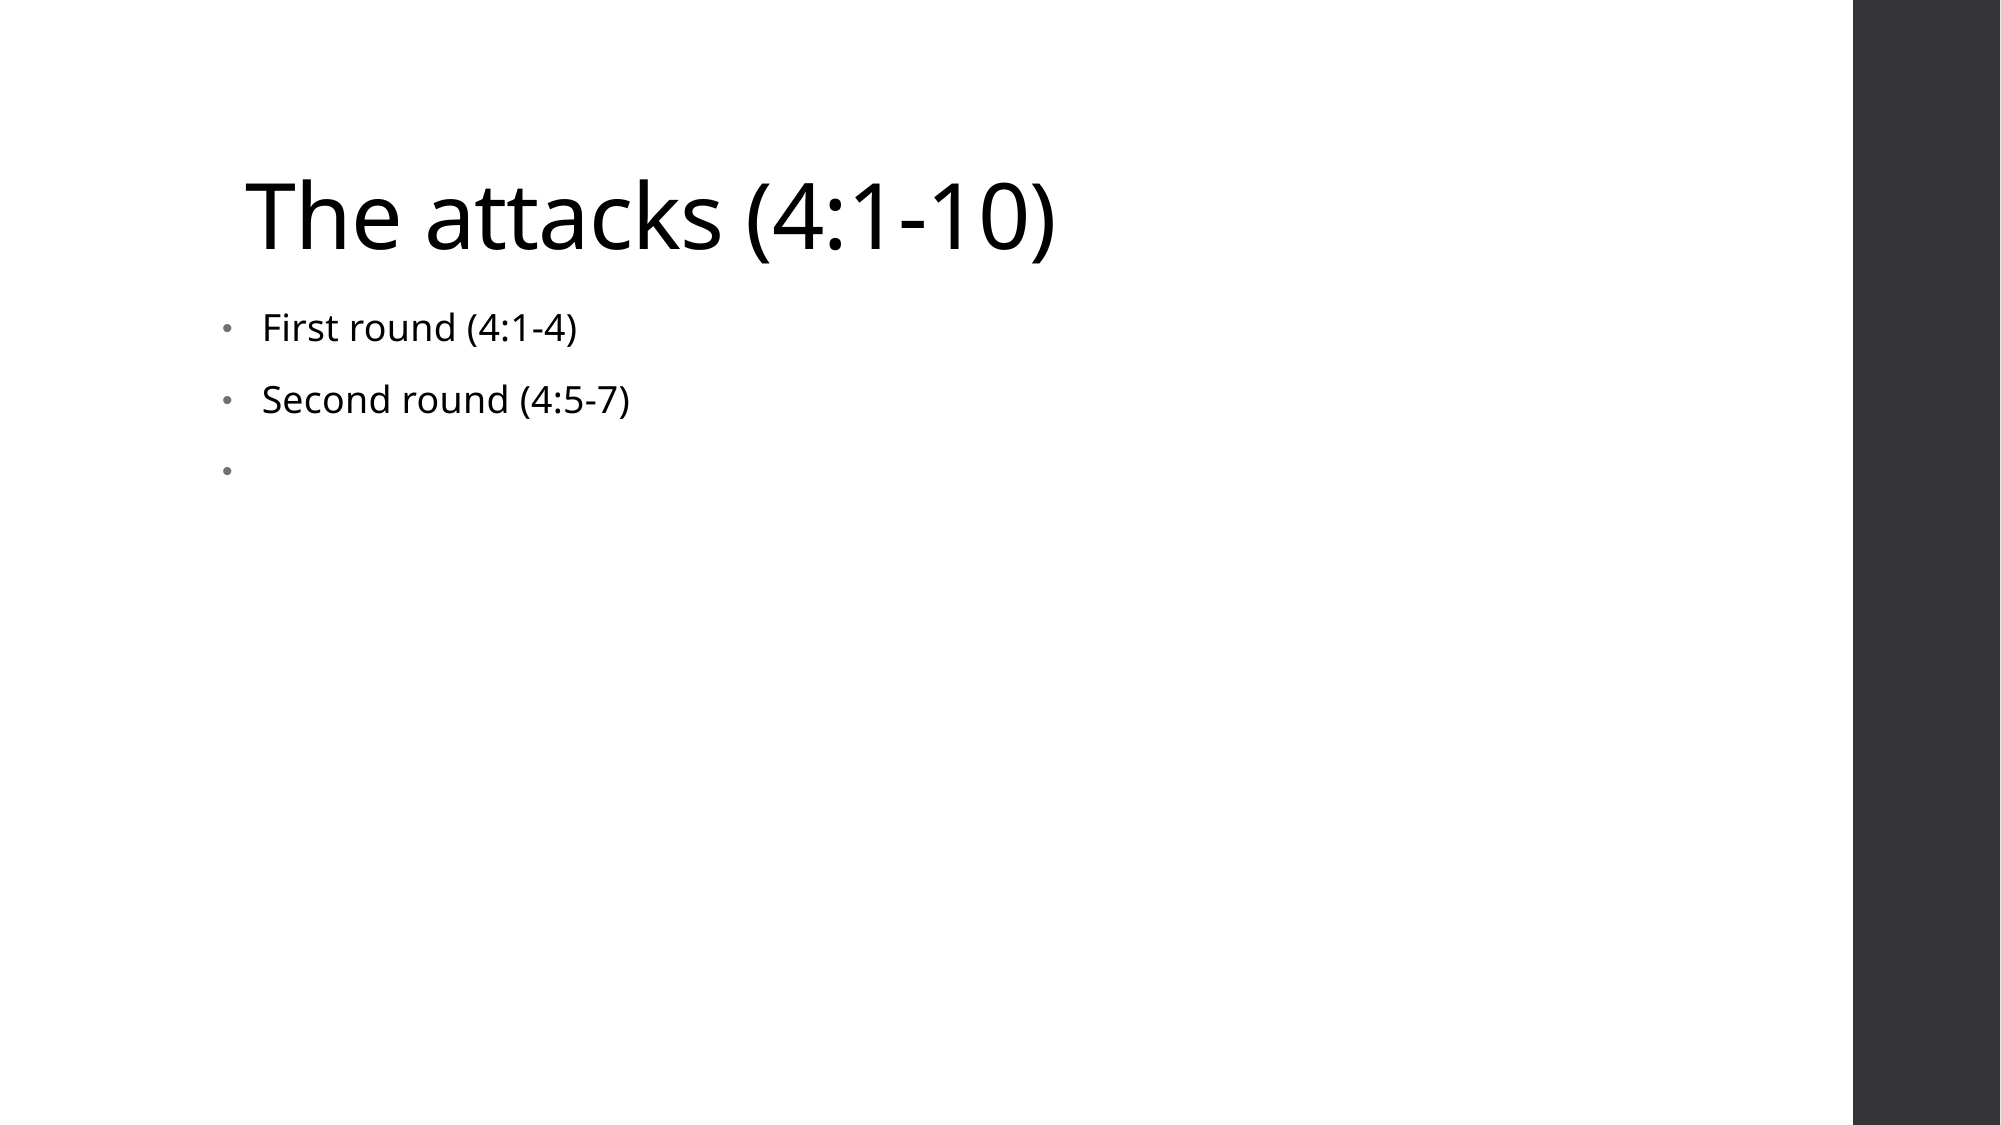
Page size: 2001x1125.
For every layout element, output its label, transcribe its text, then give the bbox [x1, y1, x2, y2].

list First round (4:1-4) Second round (4:5-7) [206, 299, 1617, 1014]
title The attacks (4:1-10) [206, 60, 1797, 278]
